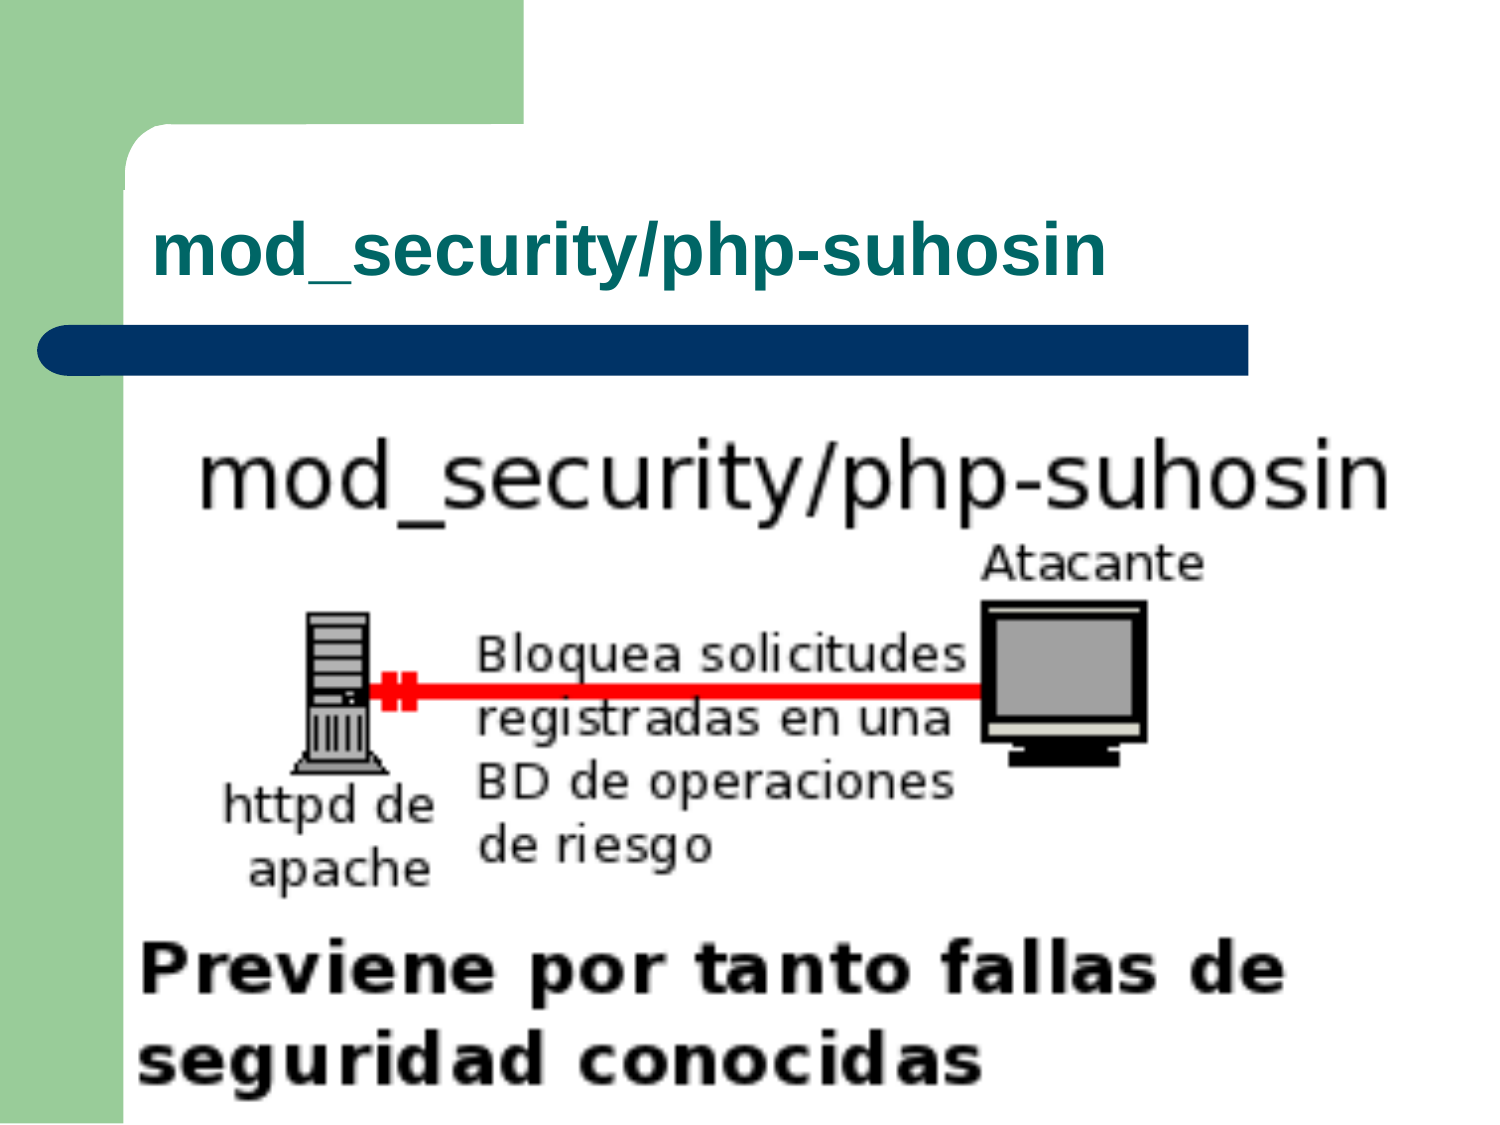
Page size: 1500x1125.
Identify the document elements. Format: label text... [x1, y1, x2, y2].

picture [137, 427, 1399, 1110]
title mod_security/php-suhosin [136, 136, 1412, 300]
